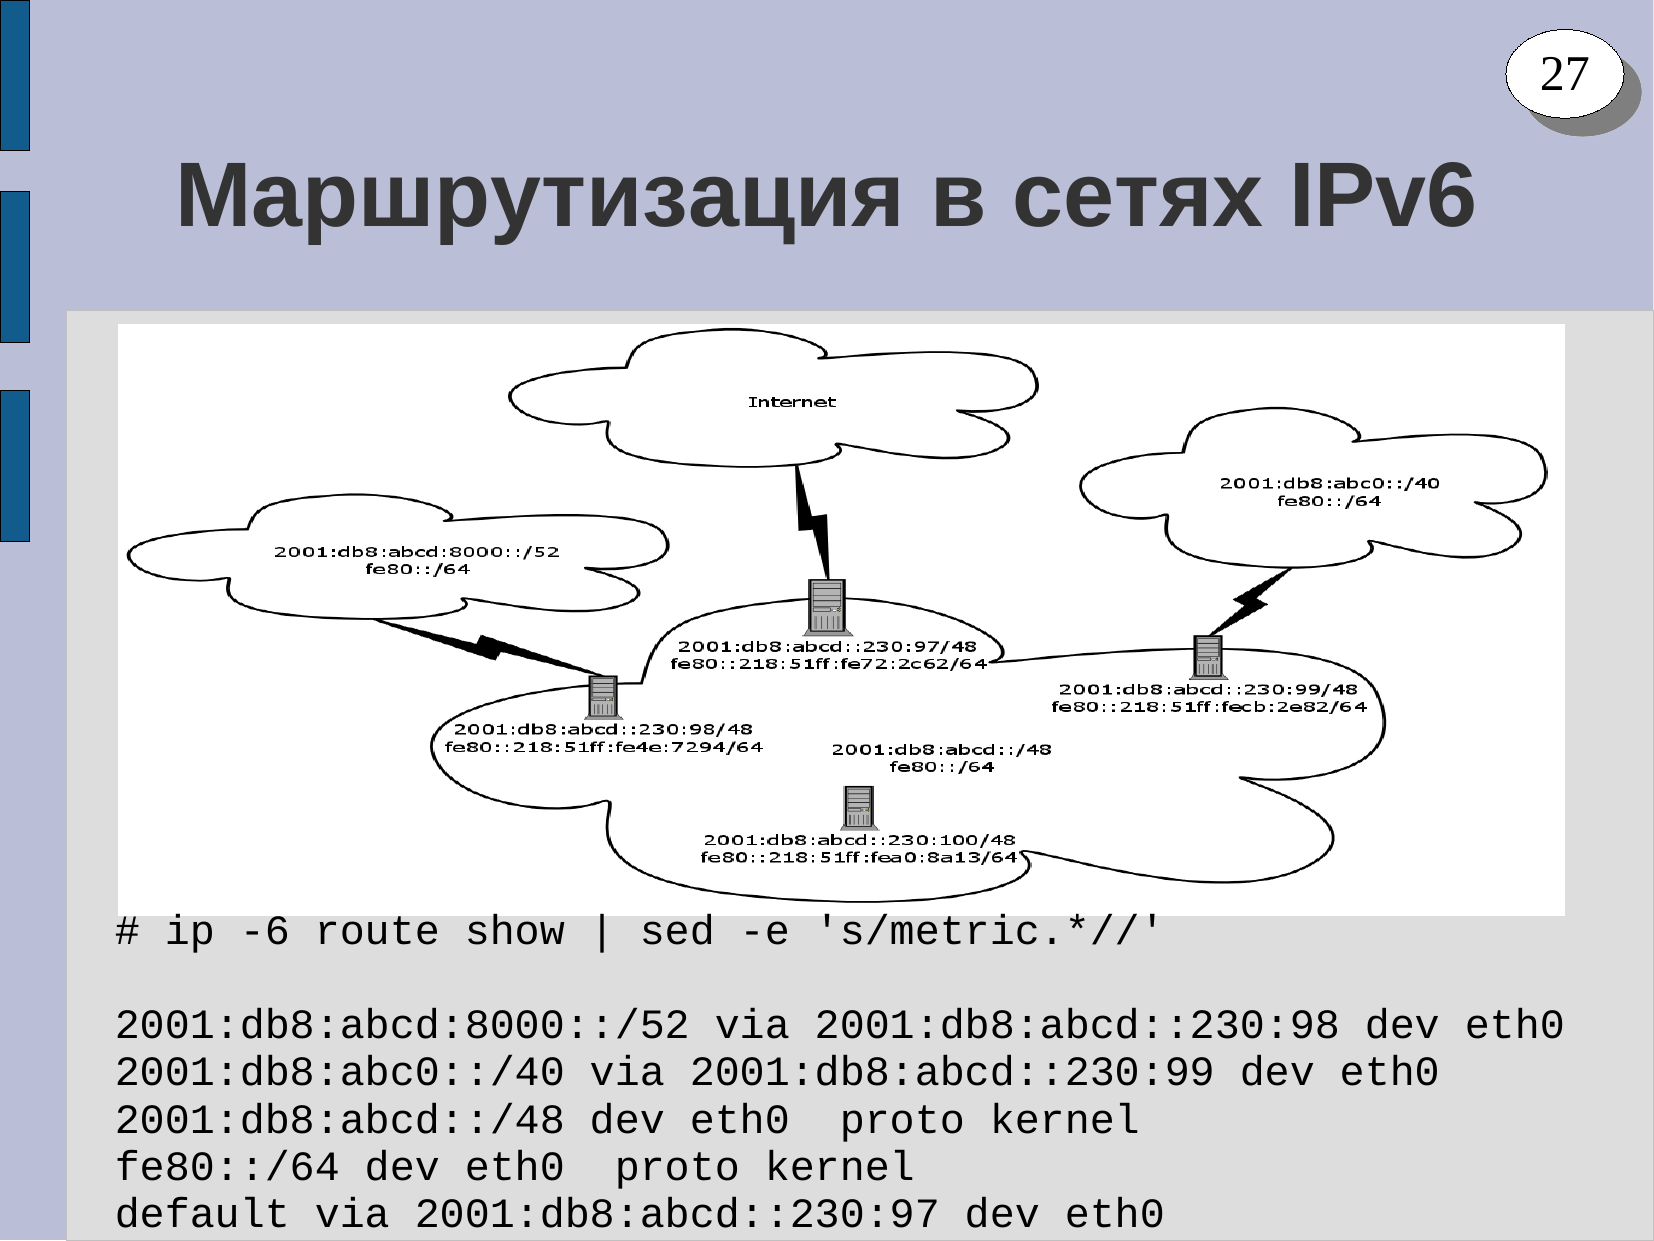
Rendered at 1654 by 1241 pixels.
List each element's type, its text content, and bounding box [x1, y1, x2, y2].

title Маршрутизация в сетях IPv6 [121, 91, 1534, 299]
text_box 27 [1505, 29, 1625, 119]
text_box # ip -6 route show | sed -e 's/metric.*//' 2001:db8:abcd:8000::/52 via 2001:db8:abcd::230:98 dev eth0 2001:db8:abc0::/40 via 2001:db8:abcd::230:99 dev eth0 2001:db8:abcd::/48 dev eth0 proto kernel fe80::/64 dev eth0 proto kernel default via 2001:db8:abcd::230:97 dev eth0 [114, 909, 1565, 1241]
picture [118, 324, 1565, 909]
